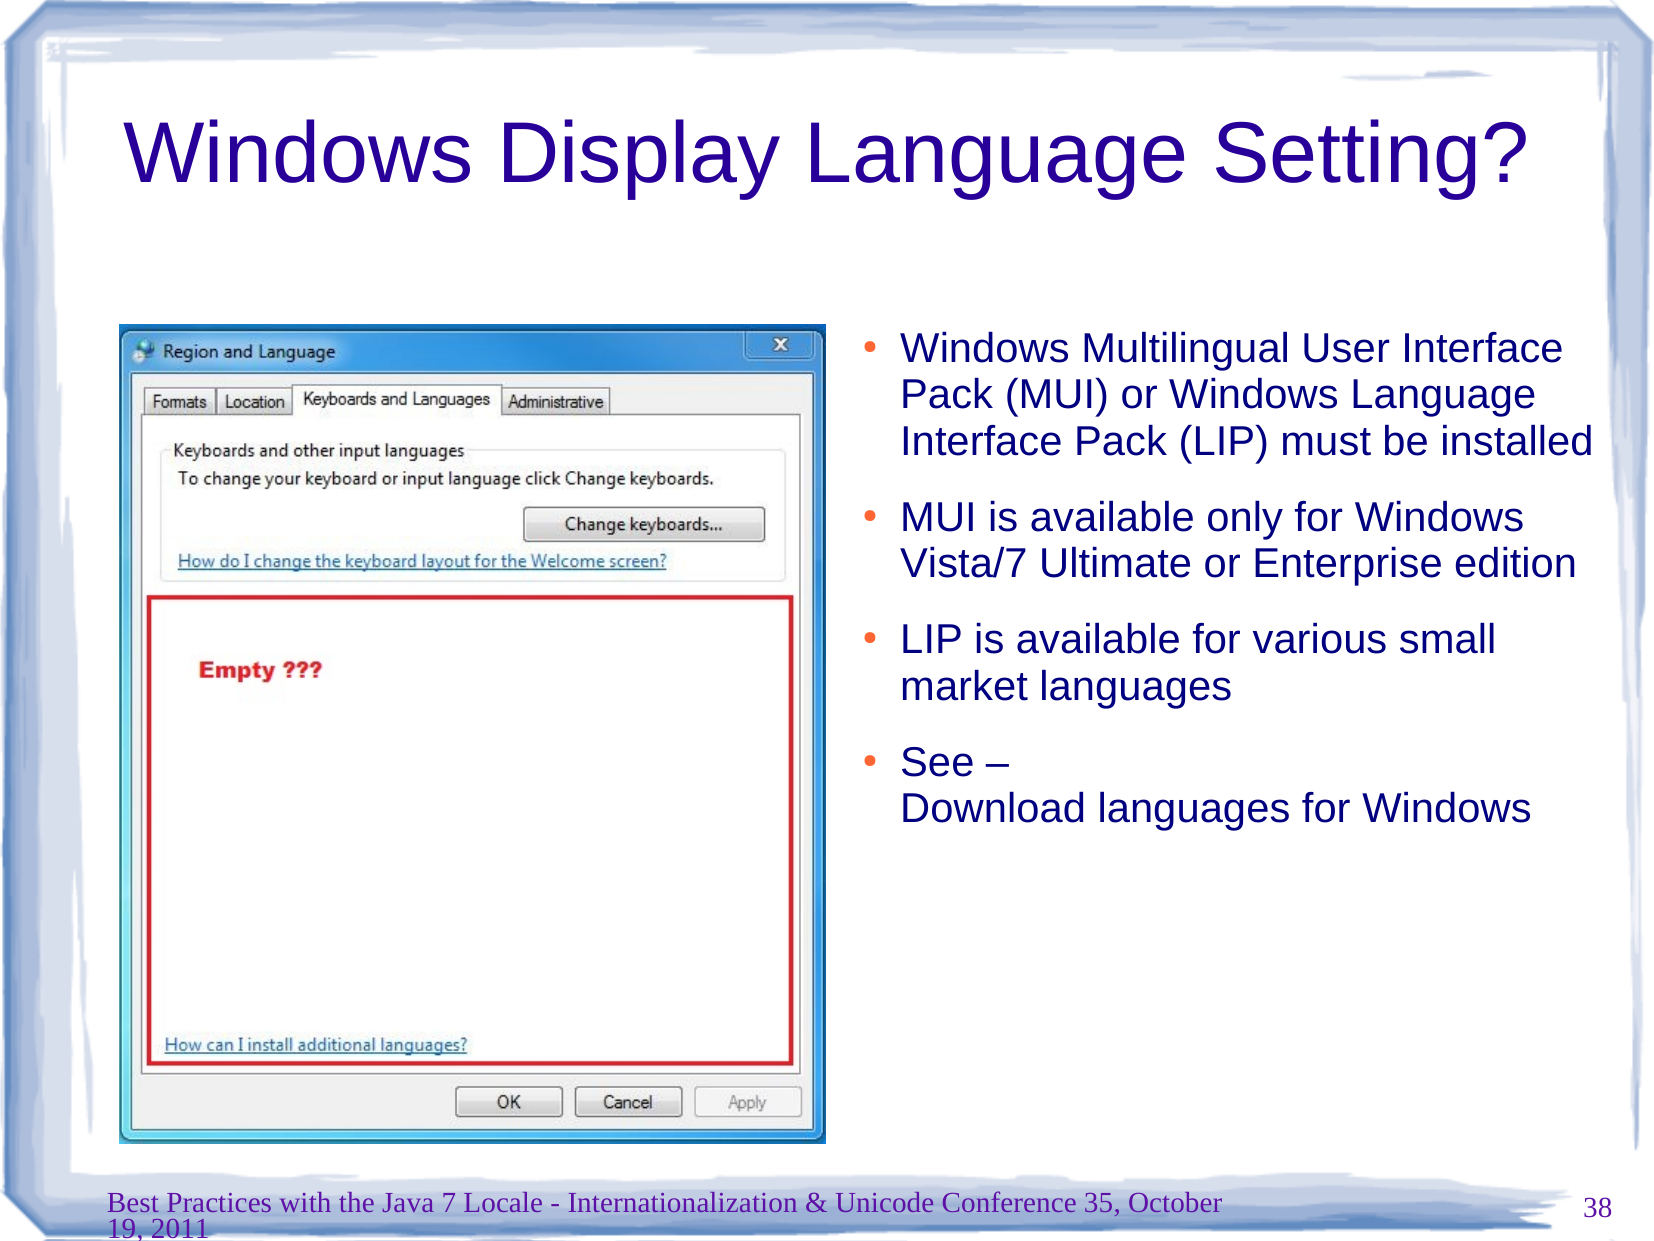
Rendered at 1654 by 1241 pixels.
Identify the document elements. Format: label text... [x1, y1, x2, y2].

picture [0, 0, 1654, 1241]
title Windows Display Language Setting? [82, 49, 1571, 257]
list Windows Multilingual User Interface Pack (MUI) or Windows Language Interface Pack (LIP) must be installed MUI is available only for Windows Vista/7 Ultimate or Enterprise edition LIP is available for various small market languages See – Download languages for Windows [844, 324, 1595, 1144]
